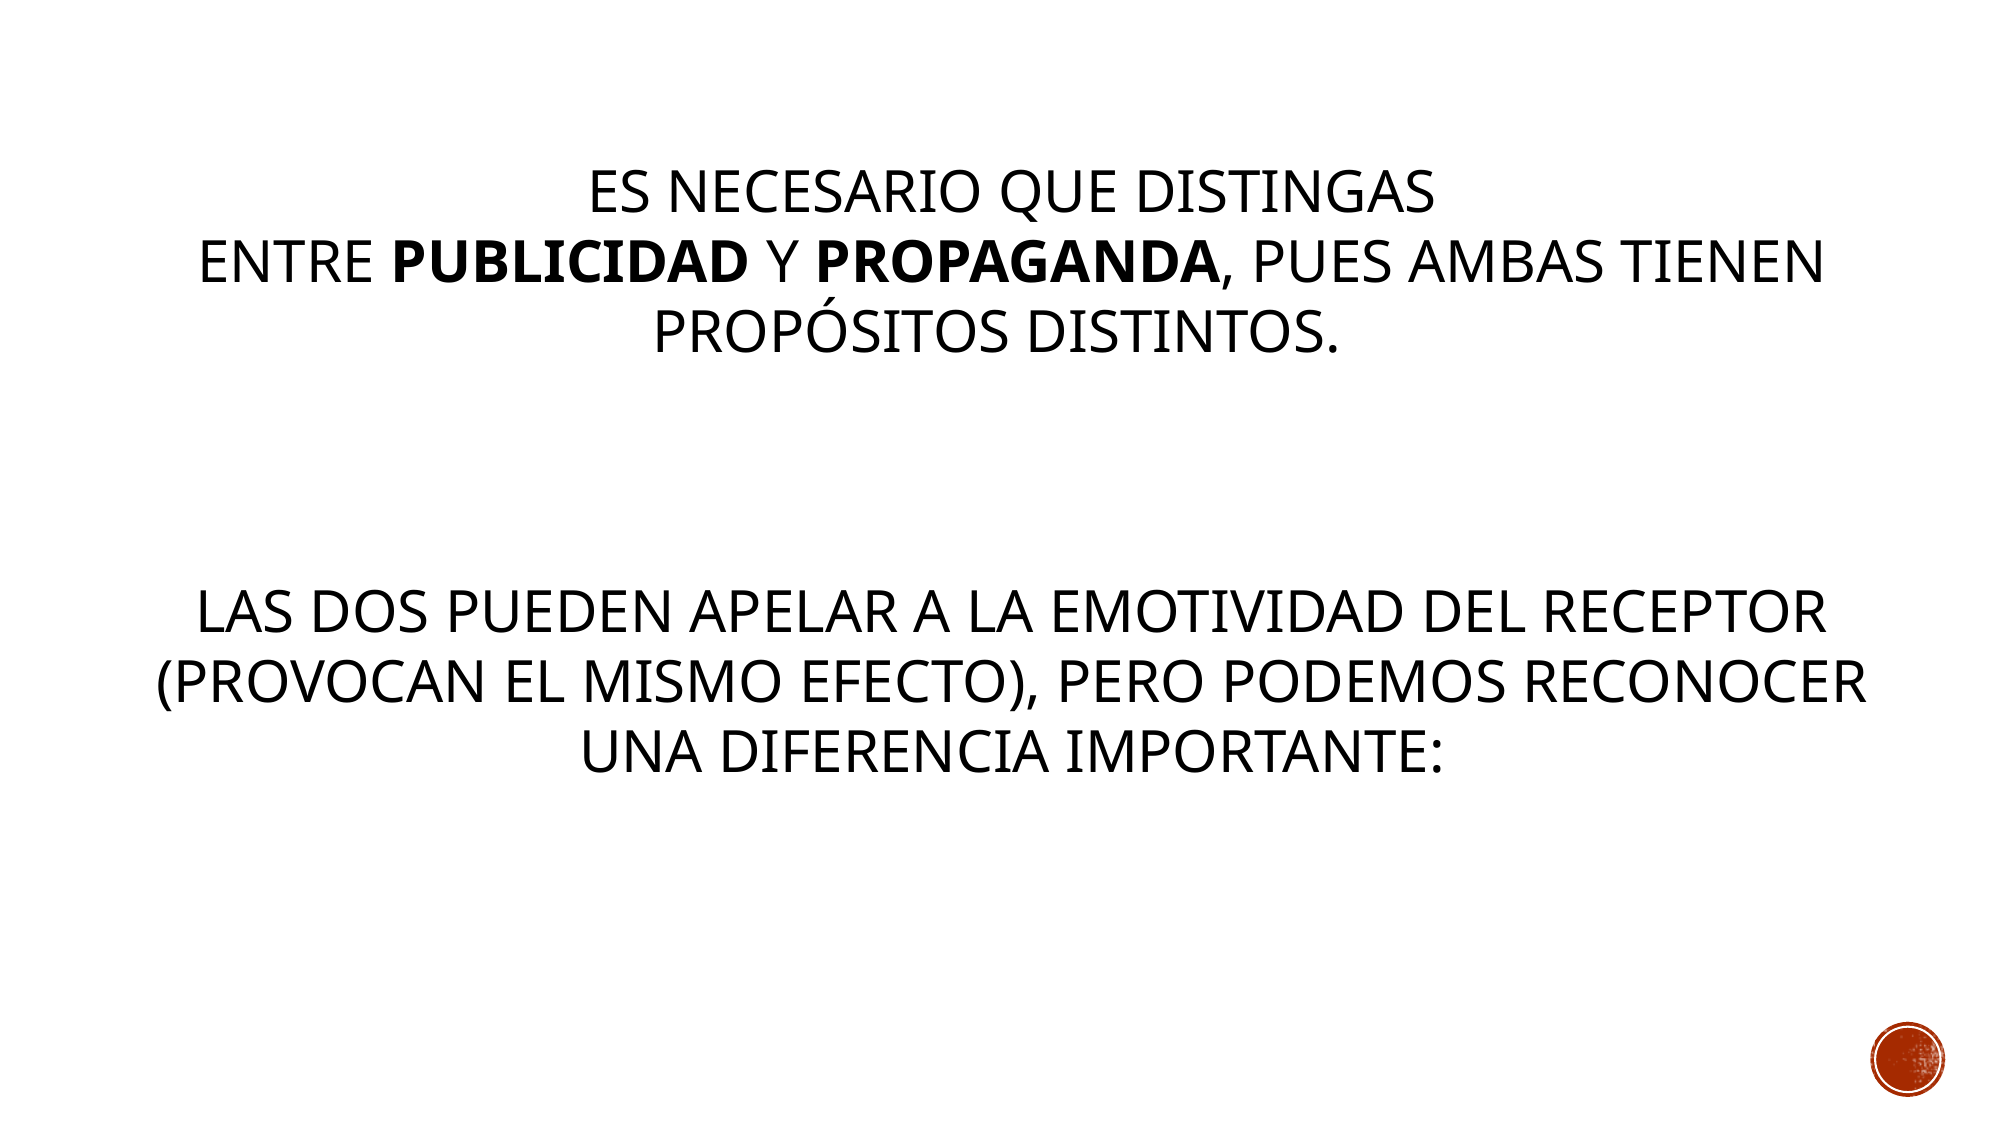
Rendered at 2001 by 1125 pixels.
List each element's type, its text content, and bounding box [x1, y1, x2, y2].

picture [1870, 1021, 1946, 1097]
title Es necesario que distingas entre publicidad y propaganda, pues ambas tienen propósitos distintos. Las dos pueden apelar a la emotividad del receptor (provocan el mismo efecto), pero podemos reconocer una diferencia importante: [137, 59, 1887, 879]
